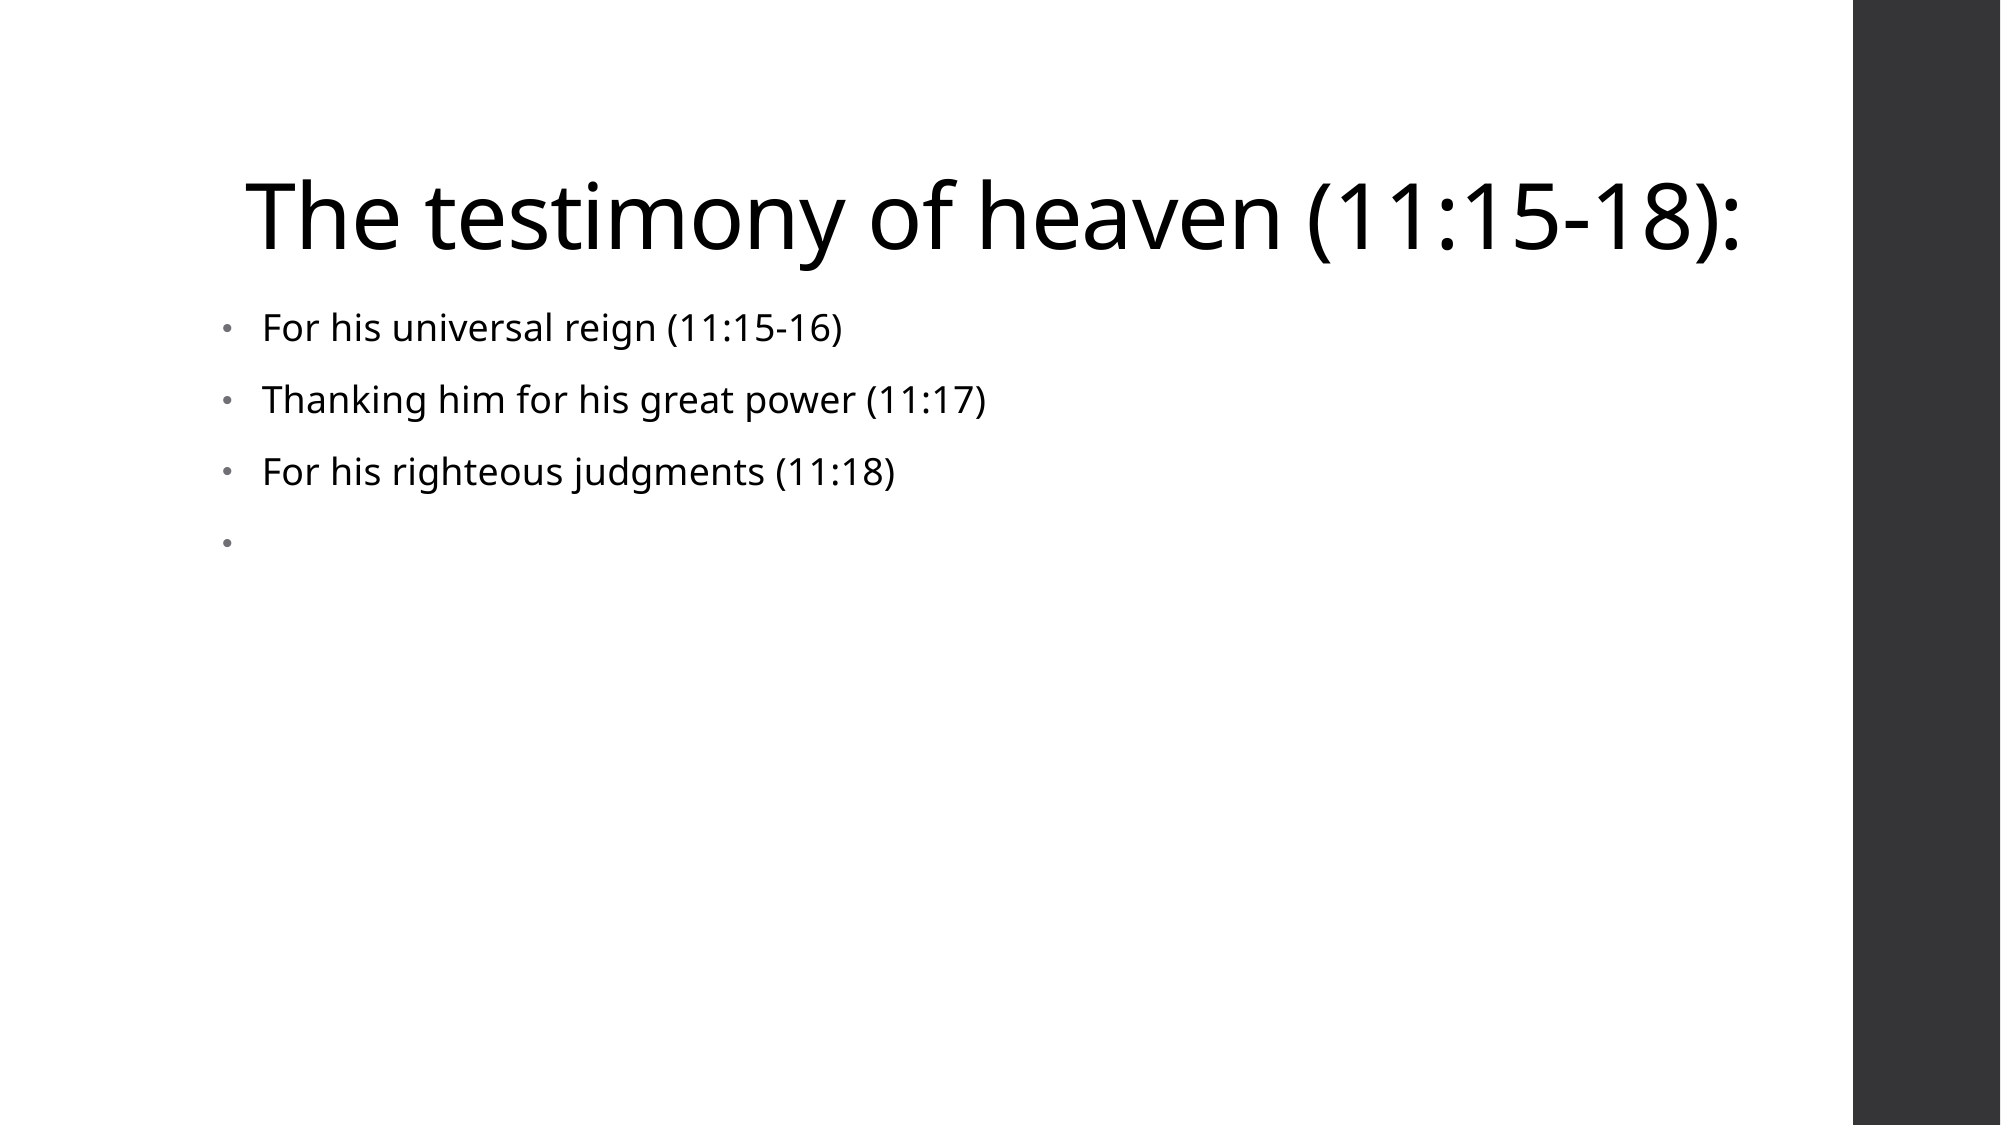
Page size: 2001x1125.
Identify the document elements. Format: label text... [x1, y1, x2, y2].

list For his universal reign (11:15-16) Thanking him for his great power (11:17) For his righteous judgments (11:18) [206, 299, 1617, 1014]
title The testimony of heaven (11:15-18): [206, 60, 1797, 278]
